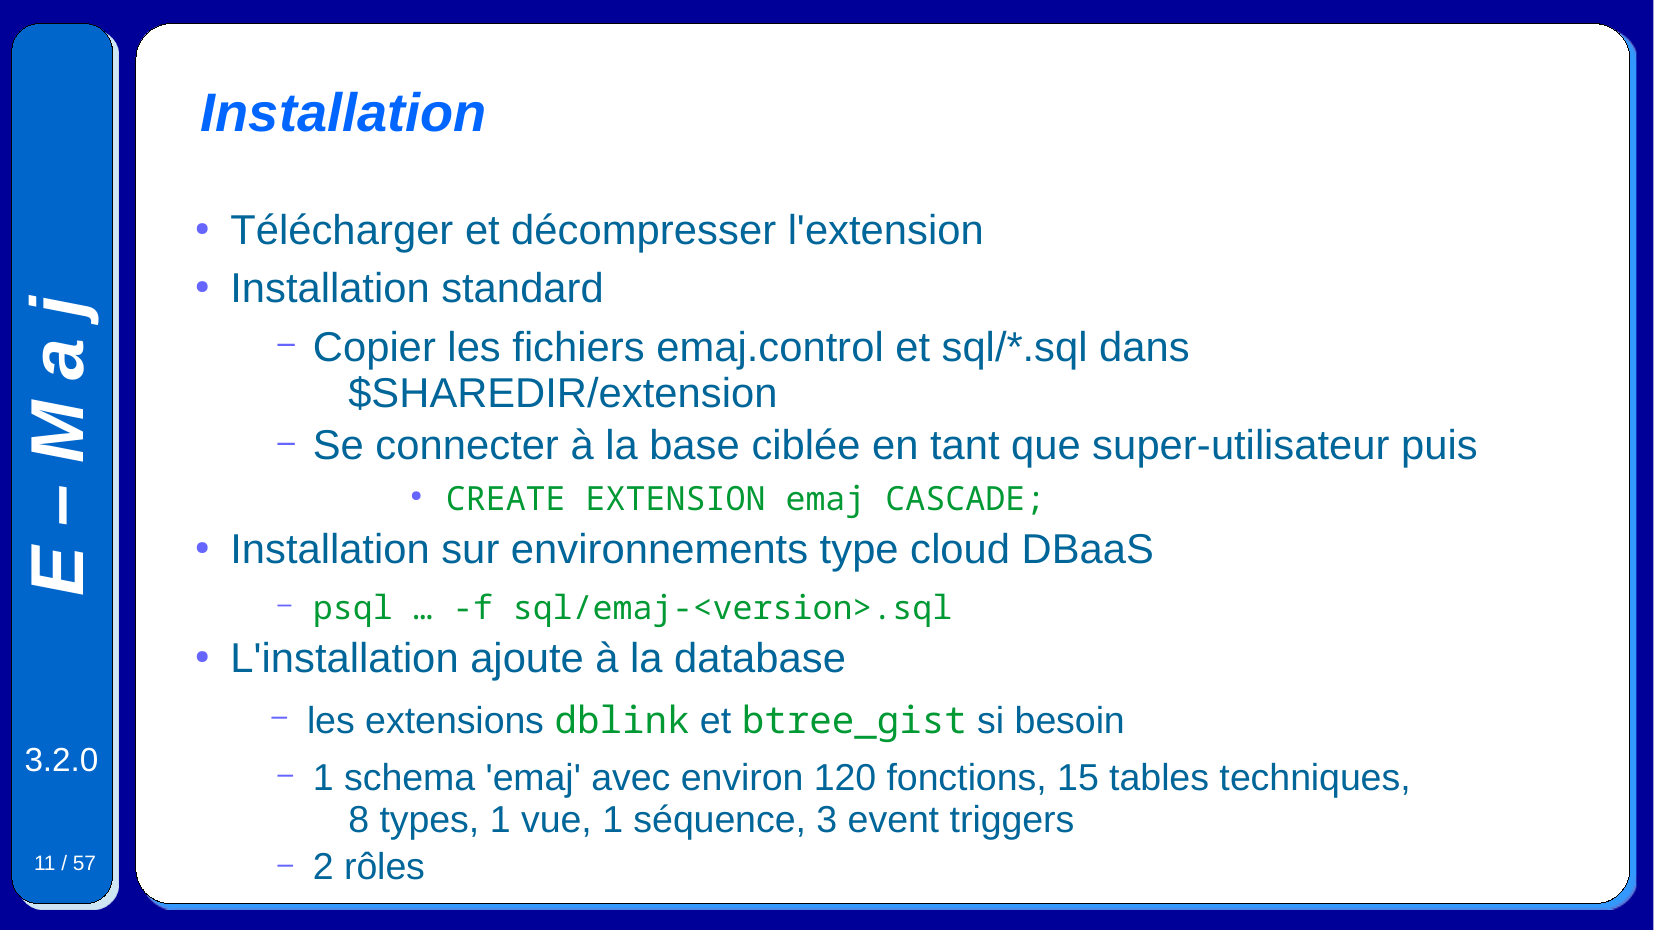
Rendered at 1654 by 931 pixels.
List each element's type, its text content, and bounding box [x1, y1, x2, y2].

title Installation [200, 34, 1575, 191]
list Télécharger et décompresser l'extension Installation standard Copier les fichiers emaj.control et sql/*.sql dans $SHAREDIR/extension Se connecter à la base ciblée en tant que super-utilisateur puis CREATE EXTENSION emaj CASCADE; Installation sur environnements type cloud DBaaS psql … -f sql/emaj-<version>.sql L'installation ajoute à la database les extensions dblink et btree_gist si besoin 1 schema 'emaj' avec environ 120 fonctions, 15 tables techniques, 8 types, 1 vue, 1 séquence, 3 event triggers 2 rôles [177, 206, 1587, 880]
